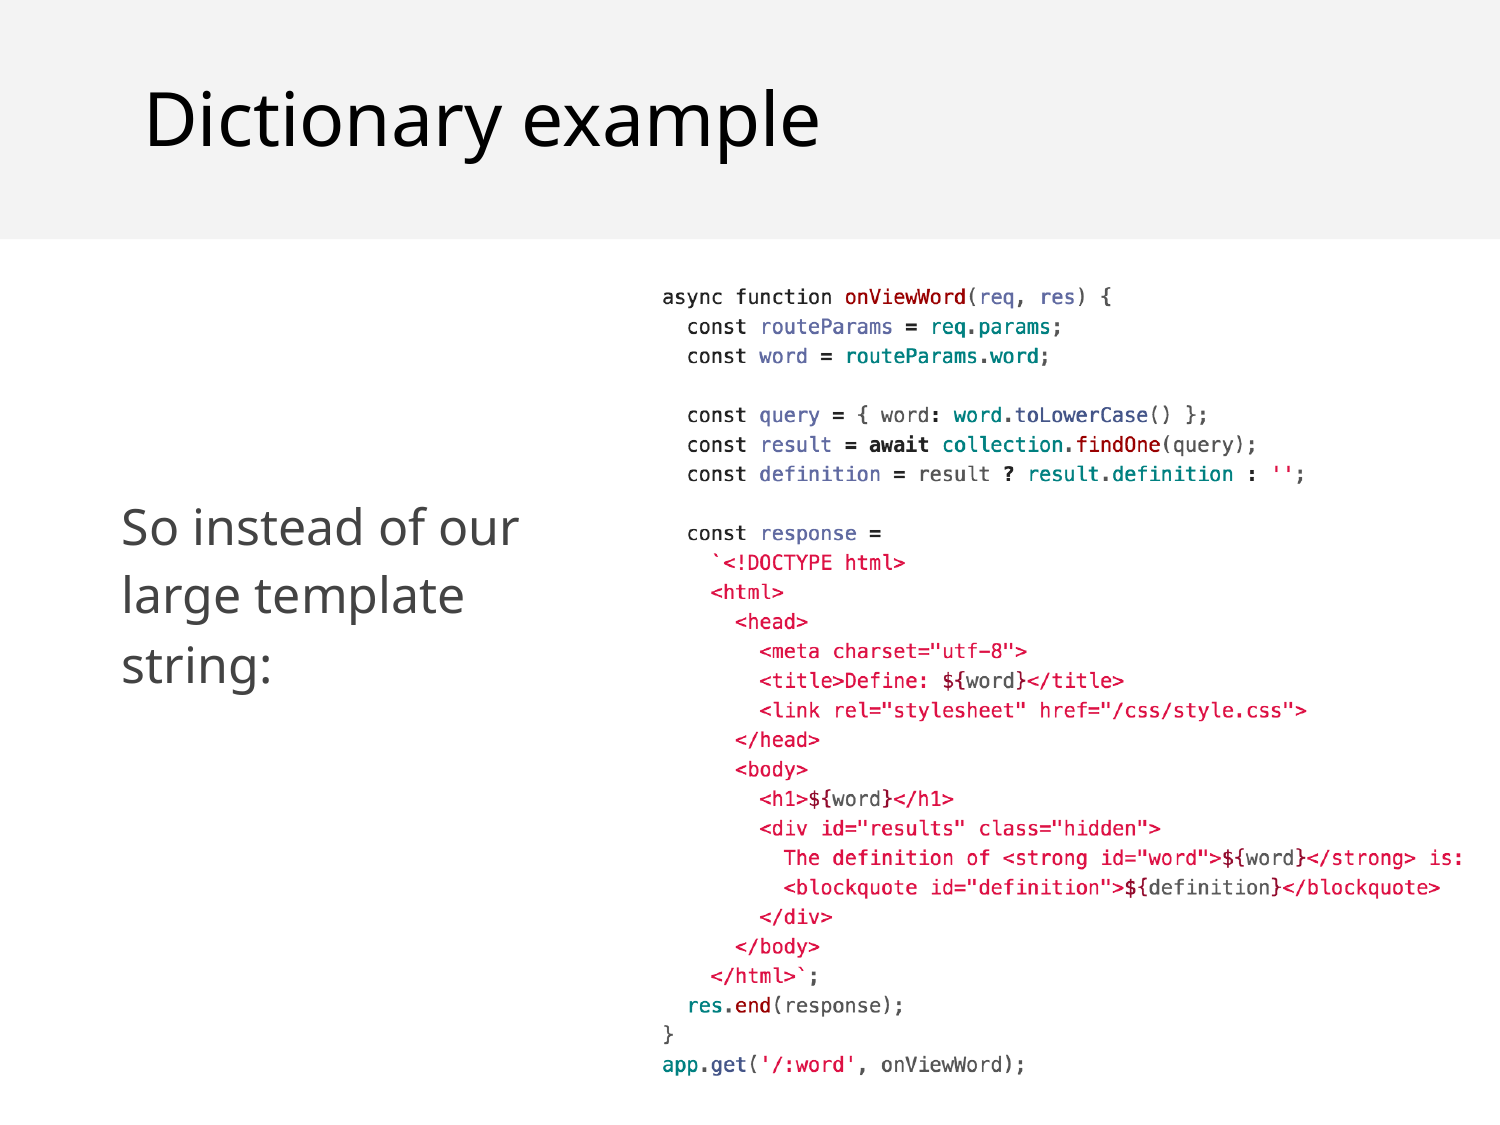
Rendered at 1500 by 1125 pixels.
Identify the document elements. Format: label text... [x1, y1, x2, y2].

list So instead of our large template string: [106, 471, 632, 717]
picture [648, 282, 1481, 1093]
title Dictionary example [128, 56, 1372, 183]
